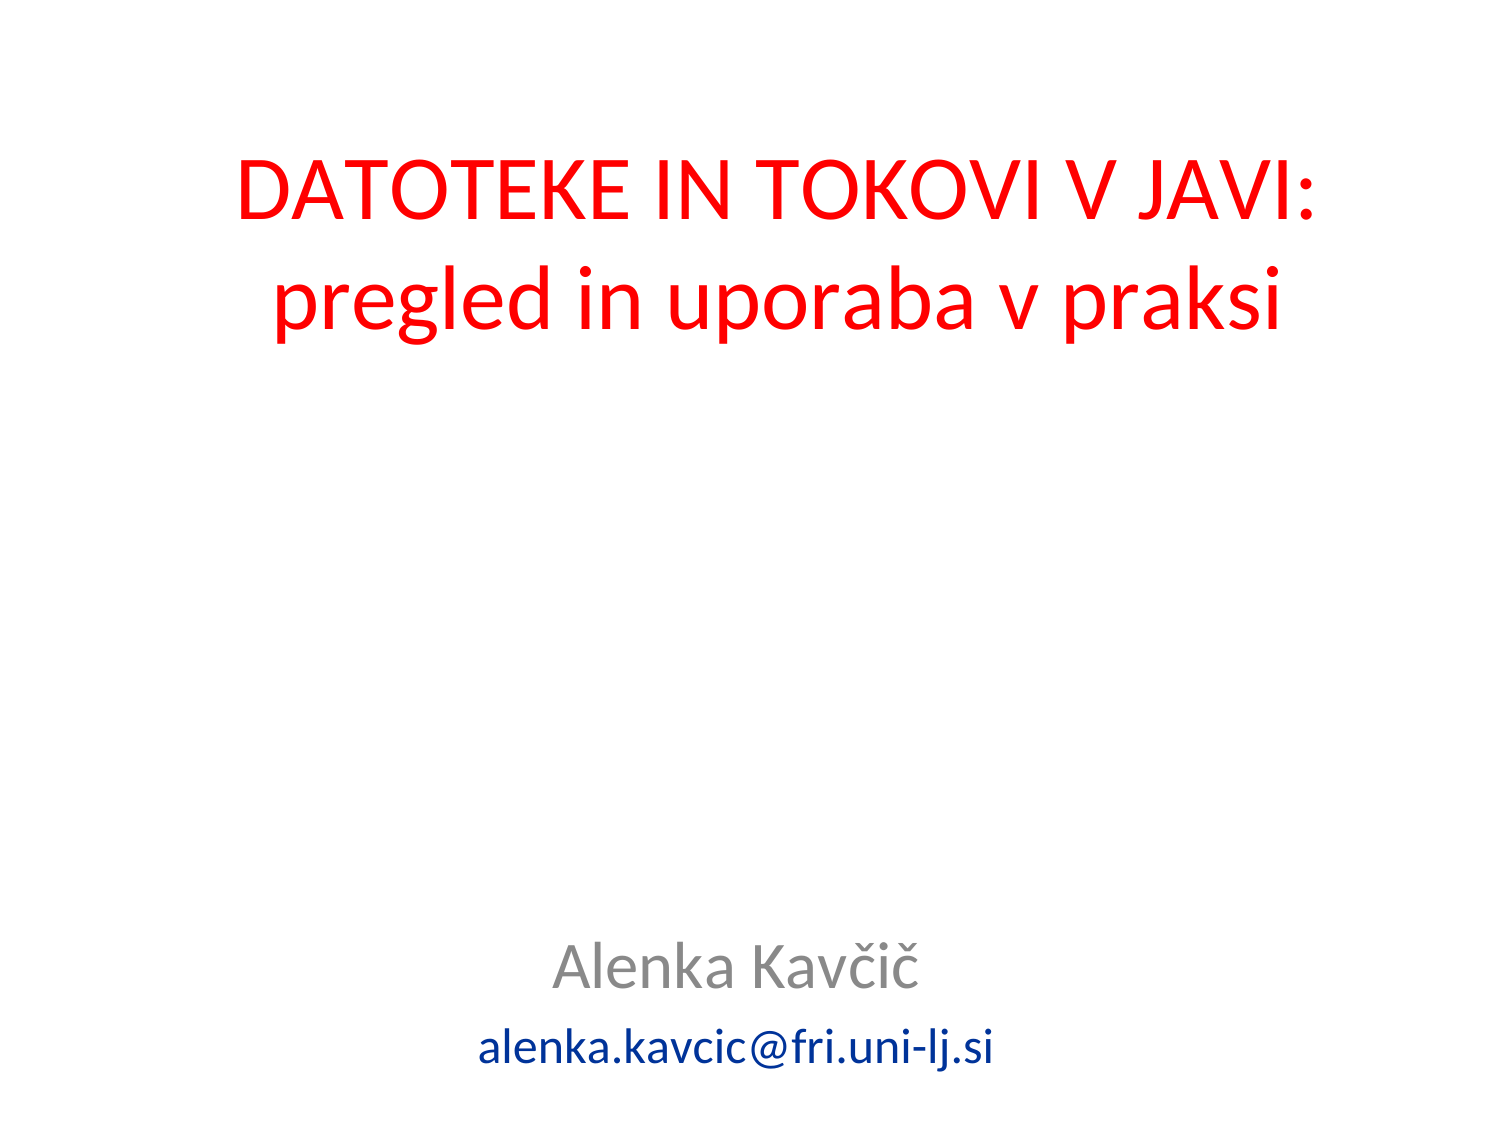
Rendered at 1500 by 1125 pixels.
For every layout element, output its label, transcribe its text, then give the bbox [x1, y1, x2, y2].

text_box Alenka Kavčič alenka.kavcic@fri.uni-lj.si [210, 913, 1261, 1125]
title DATOTEKE IN TOKOVI V JAVI: pregled in uporaba v praksi [140, 65, 1416, 411]
